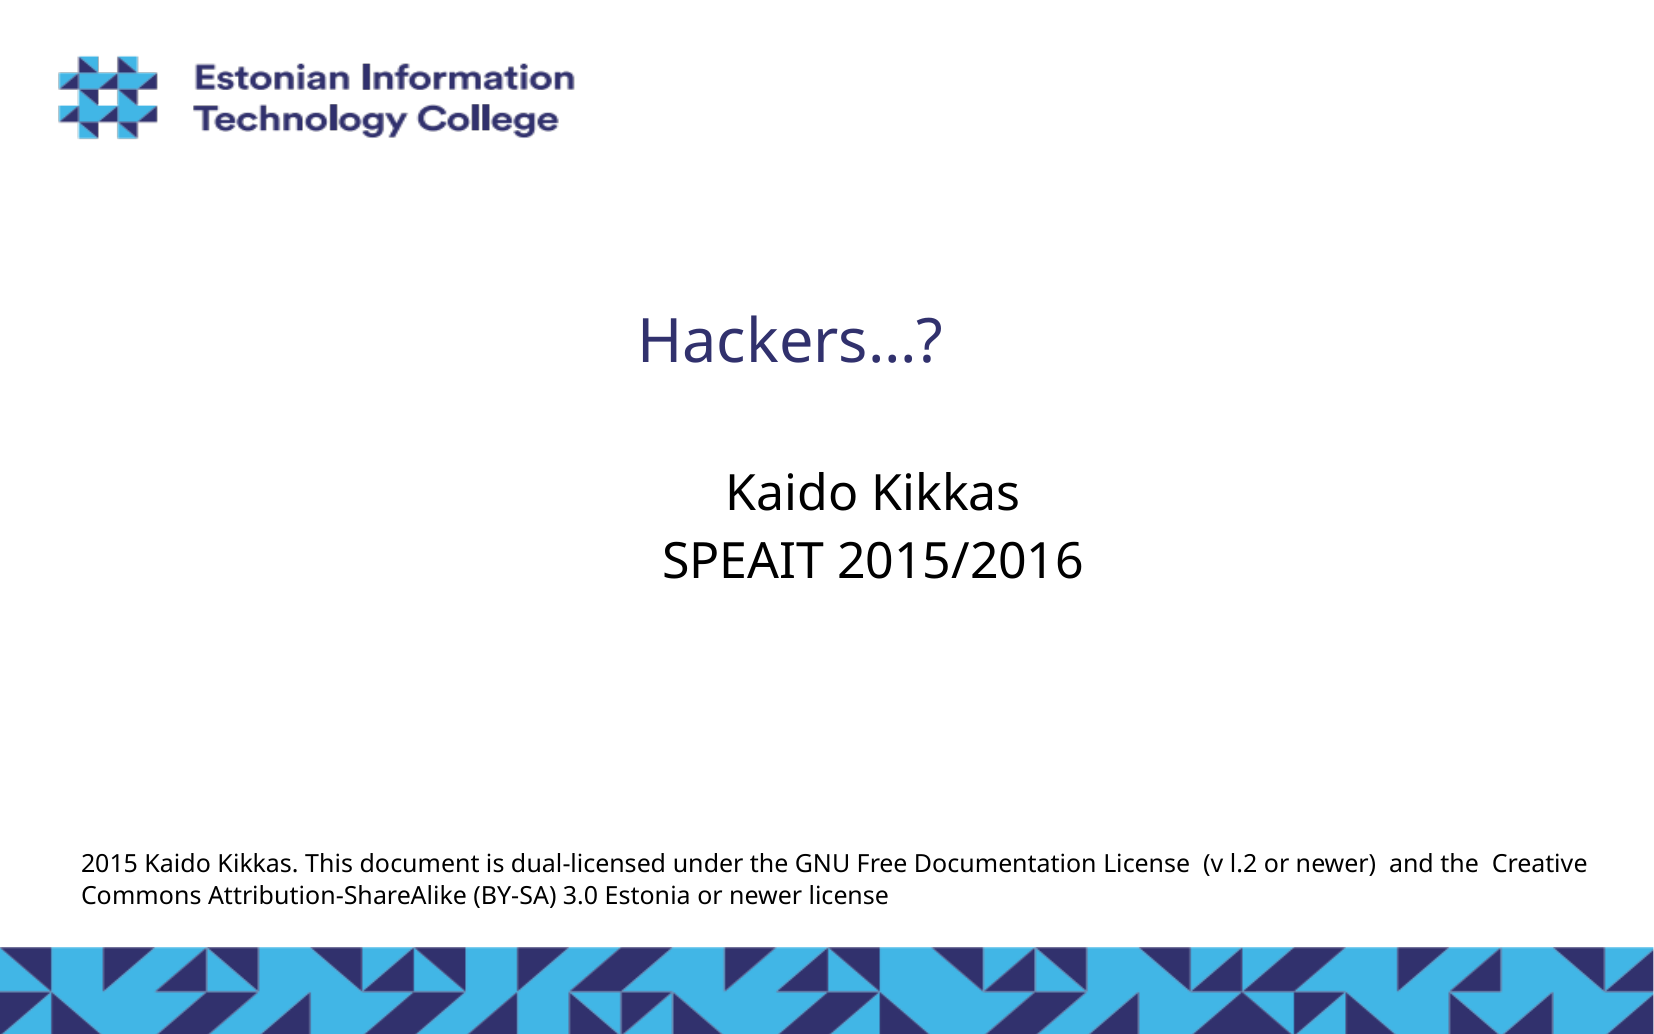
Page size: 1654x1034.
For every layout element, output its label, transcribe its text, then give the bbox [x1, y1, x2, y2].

text_box 2015 Kaido Kikkas. This document is dual-licensed under the GNU Free Documentation License (v l.2 or newer) and the Creative Commons Attribution-ShareAlike (BY-SA) 3.0 Estonia or newer license [66, 839, 1654, 920]
text_box Kaido Kikkas SPEAIT 2015/2016 [612, 449, 1134, 597]
title Hackers…? [222, 266, 1359, 411]
